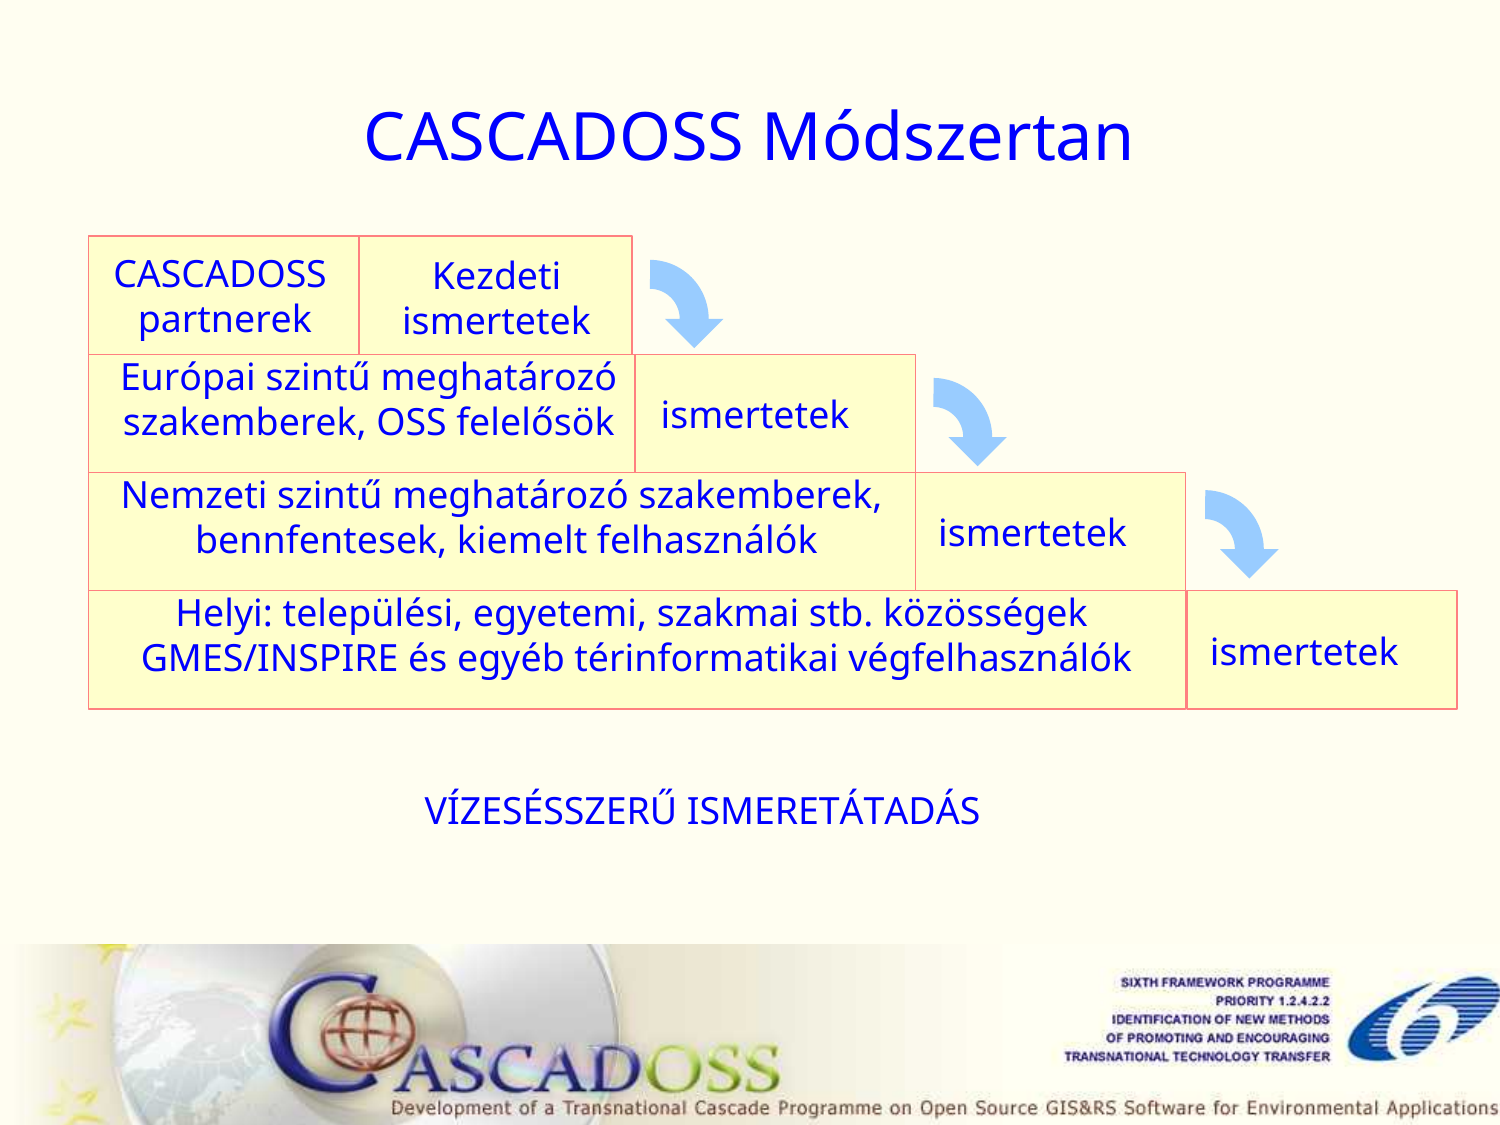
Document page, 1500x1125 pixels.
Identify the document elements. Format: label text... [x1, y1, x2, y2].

text_box [358, 236, 632, 355]
picture [0, 944, 1500, 1125]
title CASCADOSS Módszertan [75, 59, 1425, 207]
text_box [1205, 490, 1279, 579]
text_box Helyi: települési, egyetemi, szakmai stb. közösségek GMES/INSPIRE és egyéb térinformatikai végfelhasználók [88, 590, 1186, 709]
text_box CASCADOSS partnerek [88, 236, 358, 354]
text_box Kezdeti ismertetek [395, 244, 598, 350]
text_box VÍZESÉSSZERŰ ISMERETÁTADÁS [409, 779, 1087, 840]
text_box Nemzeti szintű meghatározó szakemberek, bennfentesek, kiemelt felhasználók [88, 472, 915, 590]
text_box [649, 259, 724, 349]
text_box Európai szintű meghatározó szakemberek, OSS felelősök [88, 354, 634, 472]
text_box [634, 354, 1186, 591]
text_box [933, 377, 1007, 467]
text_box ismertetek [653, 383, 857, 444]
text_box [1187, 590, 1458, 709]
text_box ismertetek [1203, 620, 1406, 681]
text_box ismertetek [931, 502, 1134, 563]
